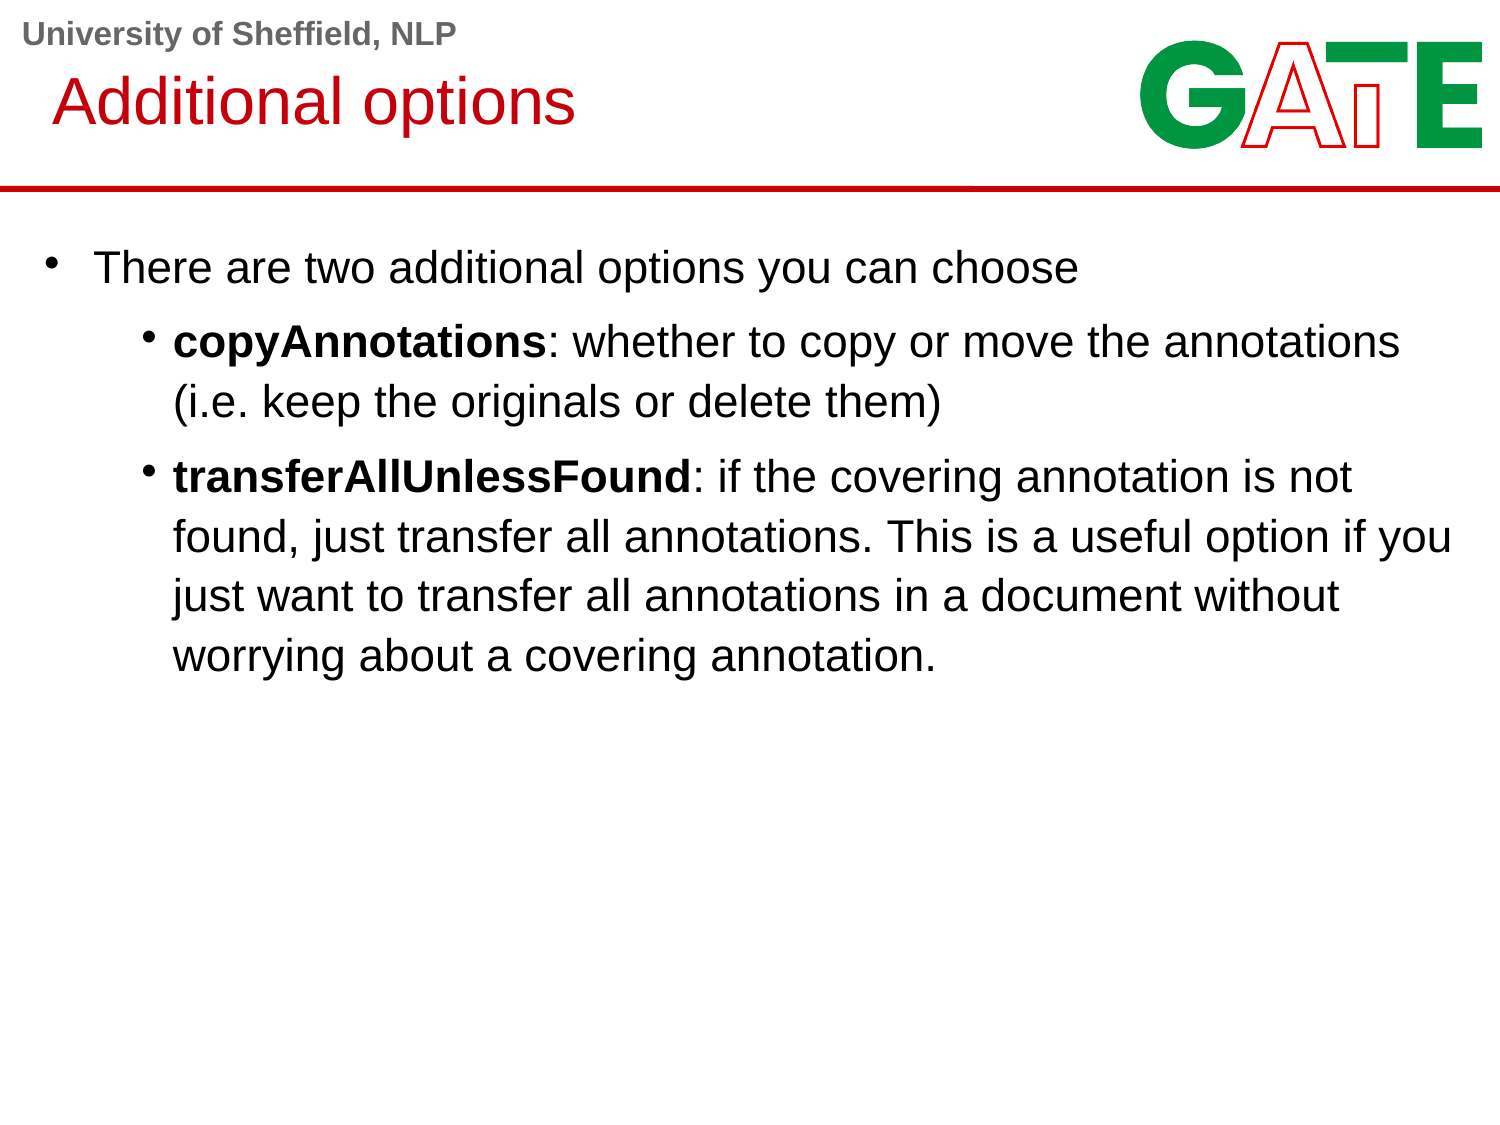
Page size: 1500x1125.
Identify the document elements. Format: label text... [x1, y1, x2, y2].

picture [1380, 23, 1489, 166]
list There are two additional options you can choose copyAnnotations: whether to copy or move the annotations (i.e. keep the originals or delete them) transferAllUnlessFound: if the covering annotation is not found, just transfer all annotations. This is a useful option if you just want to transfer all annotations in a document without worrying about a covering annotation. [29, 224, 1477, 1107]
title Additional options [37, 0, 1380, 196]
